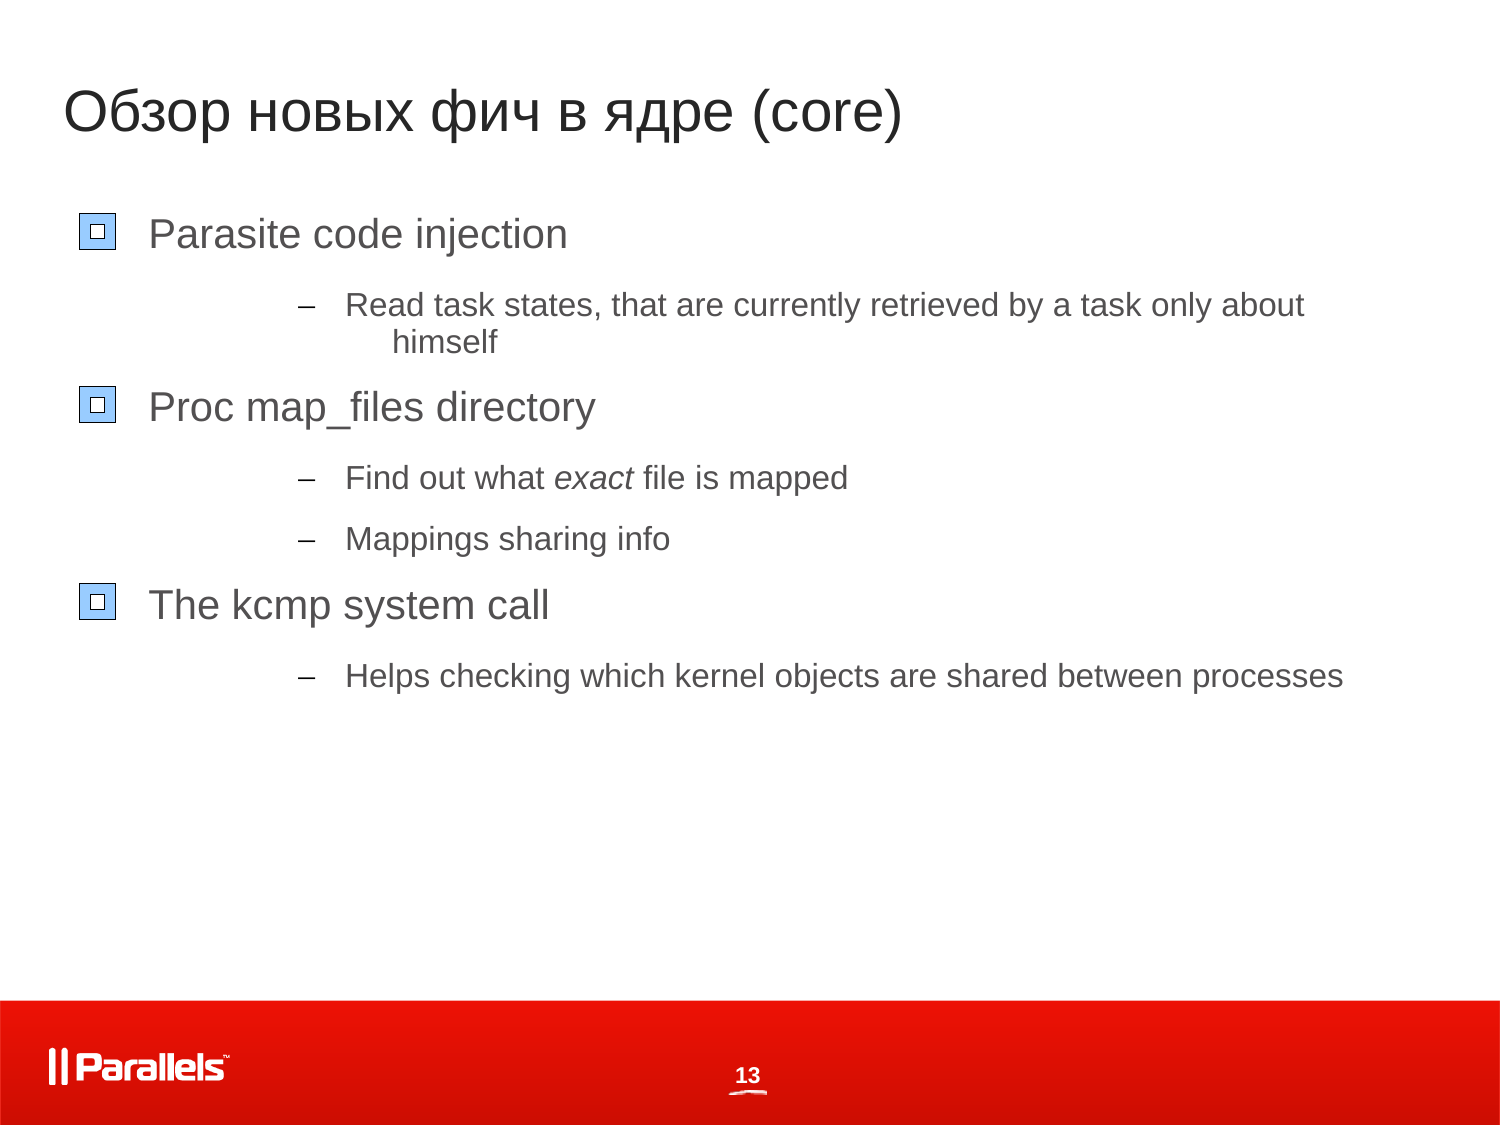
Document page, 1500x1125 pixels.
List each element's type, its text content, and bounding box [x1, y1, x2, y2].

picture [49, 1046, 230, 1085]
text_box [79, 213, 116, 250]
picture [727, 1090, 767, 1095]
text_box [79, 386, 116, 423]
list Parasite code injection Read task states, that are currently retrieved by a task only about himself Proc map_files directory Find out what exact file is mapped Mappings sharing info The kcmp system call Helps checking which kernel objects are shared between processes [133, 203, 1394, 946]
title Обзор новых фич в ядре (core) [48, 10, 1454, 214]
text_box [79, 583, 116, 620]
